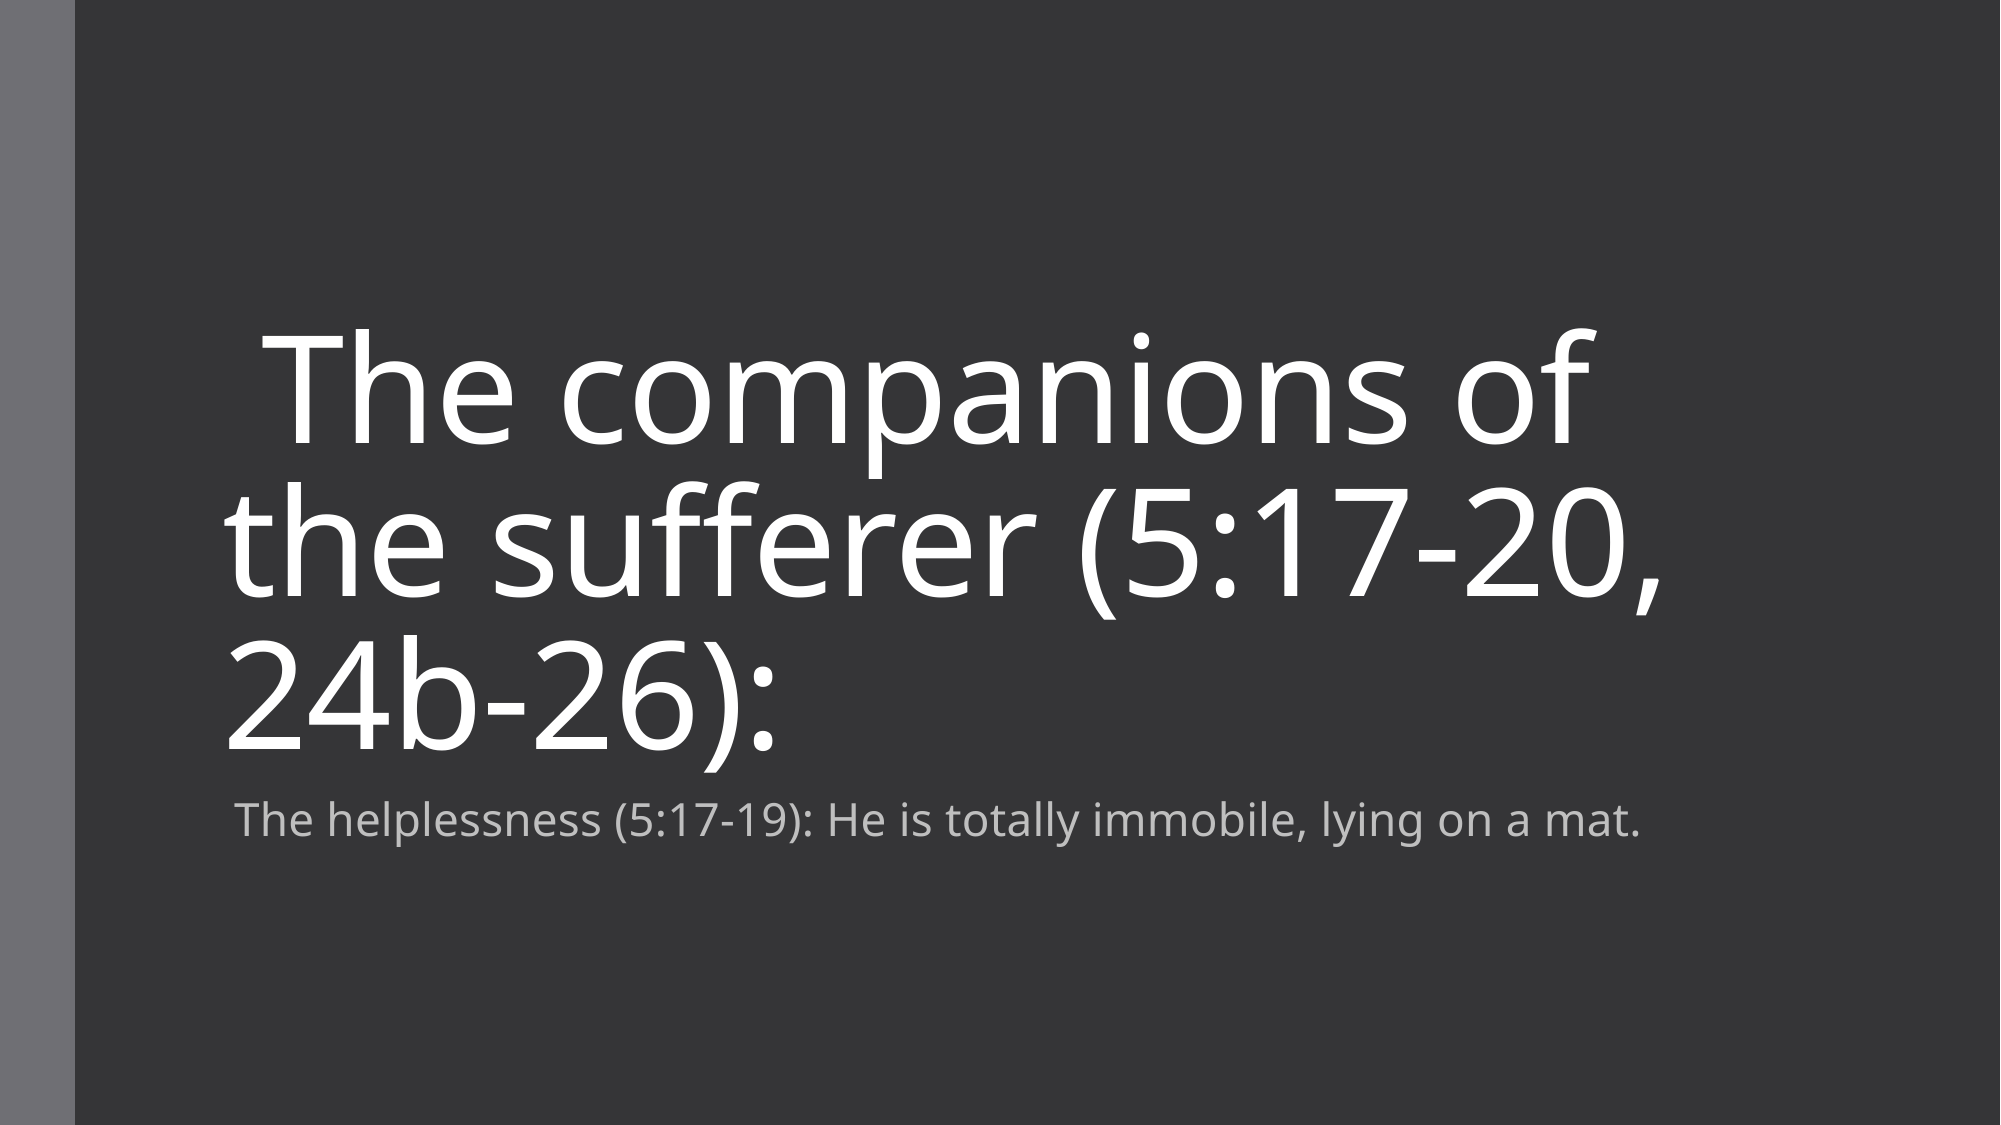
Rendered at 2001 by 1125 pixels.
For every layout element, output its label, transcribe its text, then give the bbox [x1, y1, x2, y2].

subtitle The helplessness (5:17-19): He is totally immobile, lying on a mat. [206, 787, 1752, 1066]
title The companions of the sufferer (5:17-20, 24b-26): [206, 124, 1752, 787]
